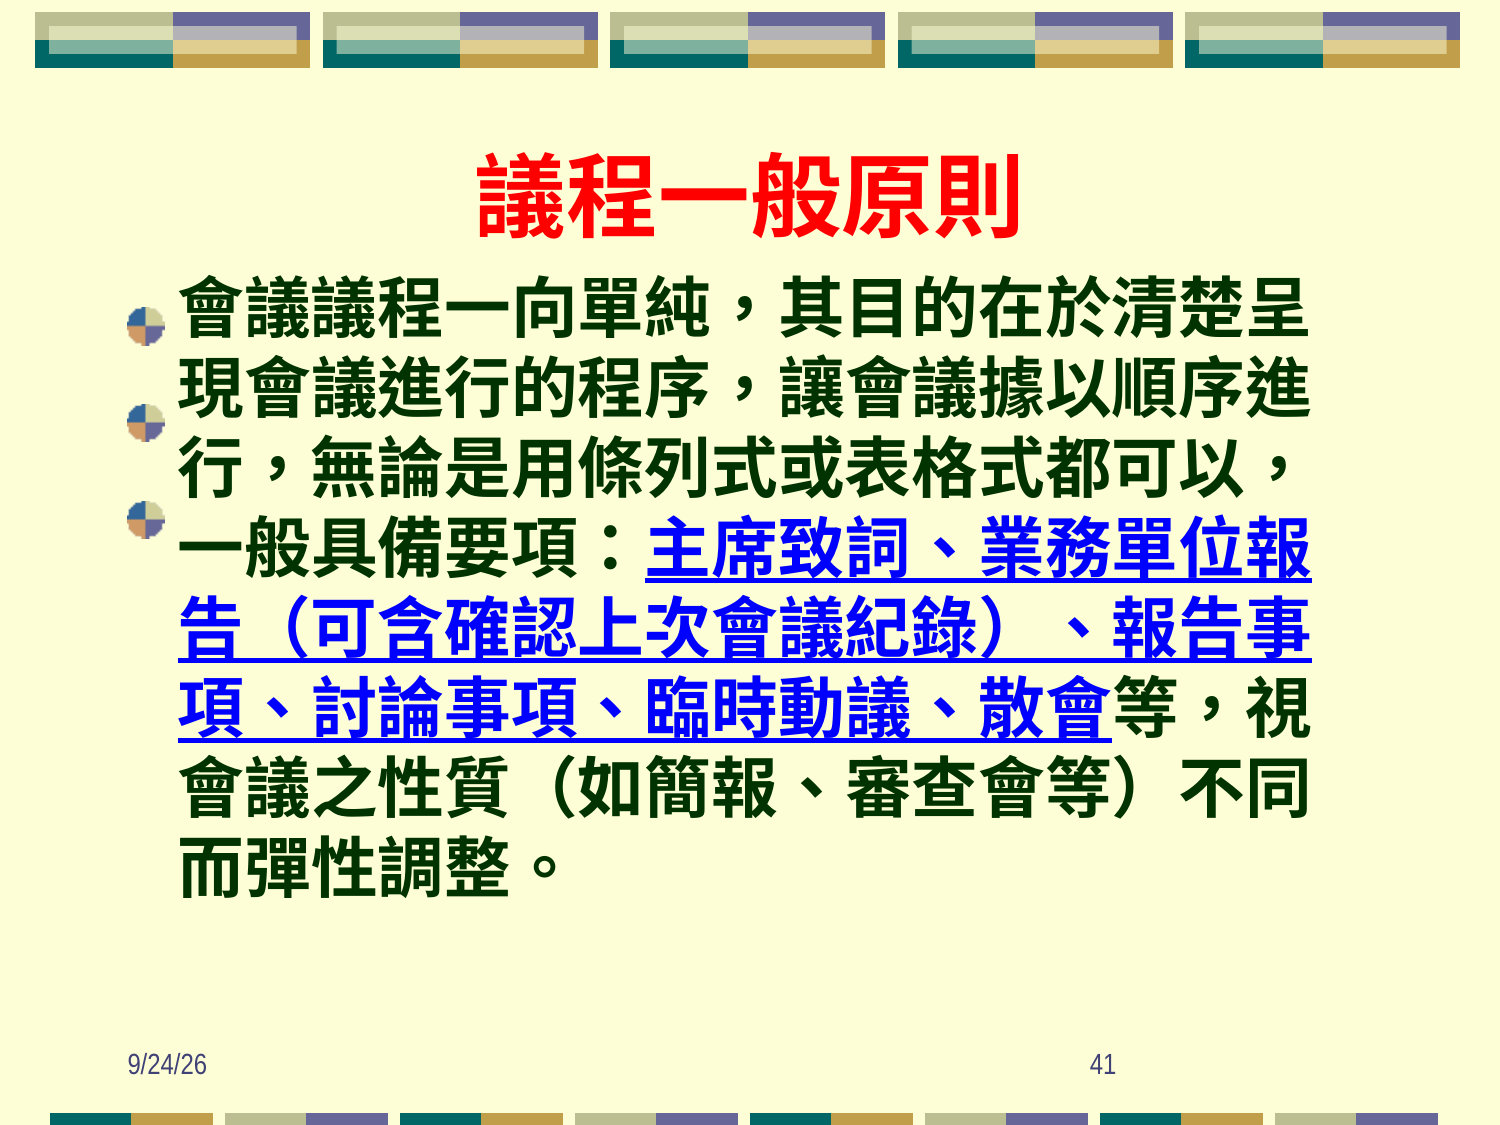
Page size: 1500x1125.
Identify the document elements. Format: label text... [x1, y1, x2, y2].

list [112, 278, 1388, 942]
text_box [1074, 1012, 1388, 1088]
title 議程一般原則 [112, 99, 1388, 278]
text_box [112, 1012, 426, 1088]
text_box 會議議程一向單純，其目的在於清楚呈現會議進行的程序，讓會議據以順序進行，無論是用條列式或表格式都可以，一般具備要項：主席致詞、業務單位報告（可含確認上次會議紀錄）、報告事項、討論事項、臨時動議、散會等，視會議之性質（如簡報、審查會等）不同而彈性調整。 [162, 258, 1363, 914]
